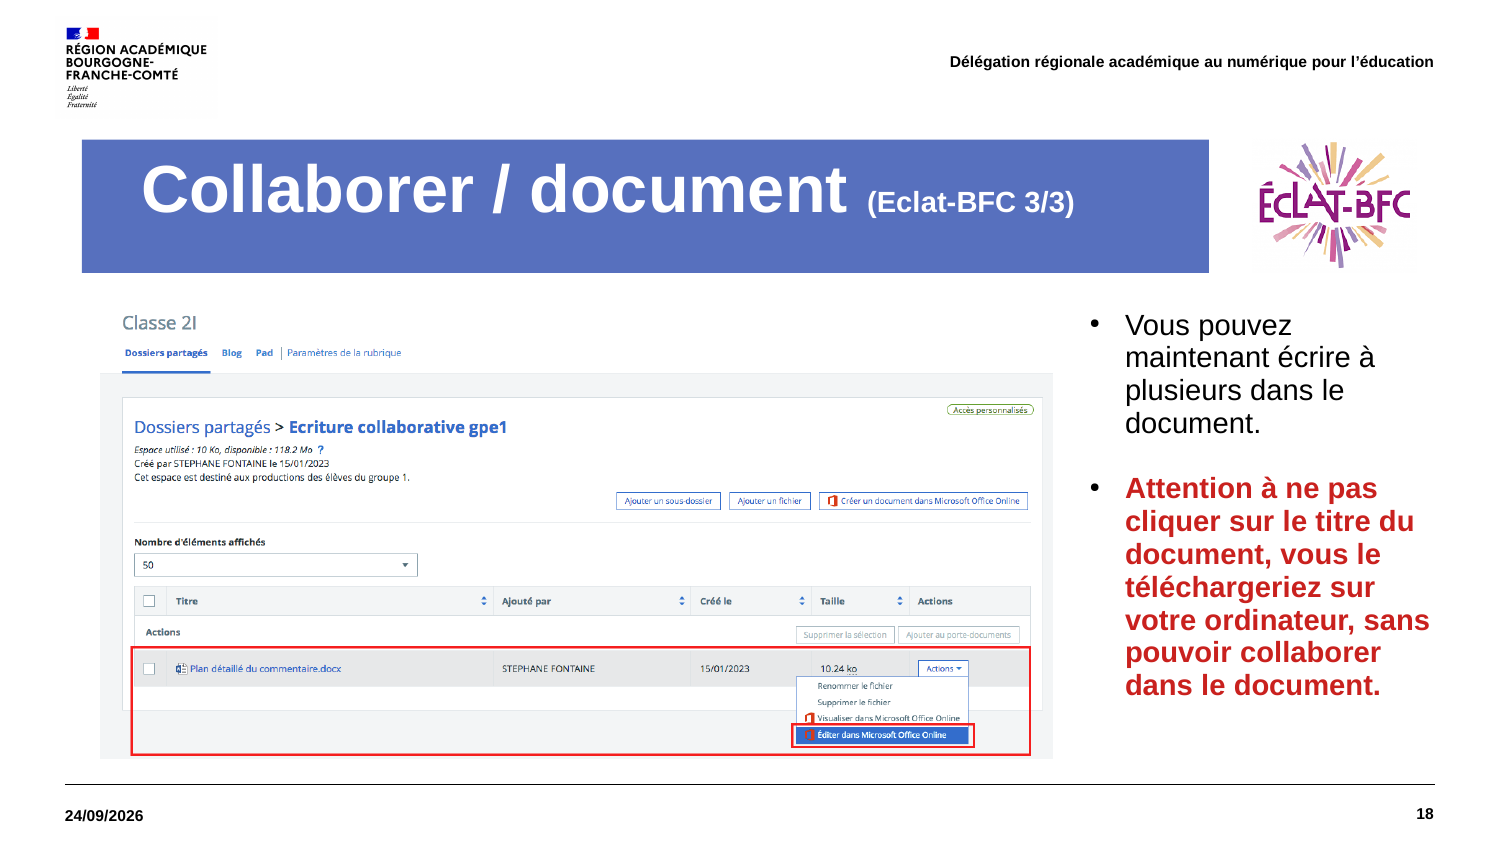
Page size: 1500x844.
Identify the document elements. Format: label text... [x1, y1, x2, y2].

picture [55, 16, 218, 119]
text_box 31/01/2023 [64, 787, 244, 843]
text_box Vous pouvez maintenant écrire à plusieurs dans le document. Attention à ne pas cliquer sur le titre du document, vous le téléchargeriez sur votre ordinateur, sans pouvoir collaborer dans le document. [1074, 301, 1453, 778]
text_box Collaborer / document (Eclat-BFC 3/3) [81, 139, 1209, 273]
text_box Délégation régionale académique au numérique pour l’éducation [470, 32, 1434, 90]
picture [1209, 138, 1456, 273]
text_box <numéro> [1213, 784, 1434, 843]
picture [100, 301, 1053, 759]
